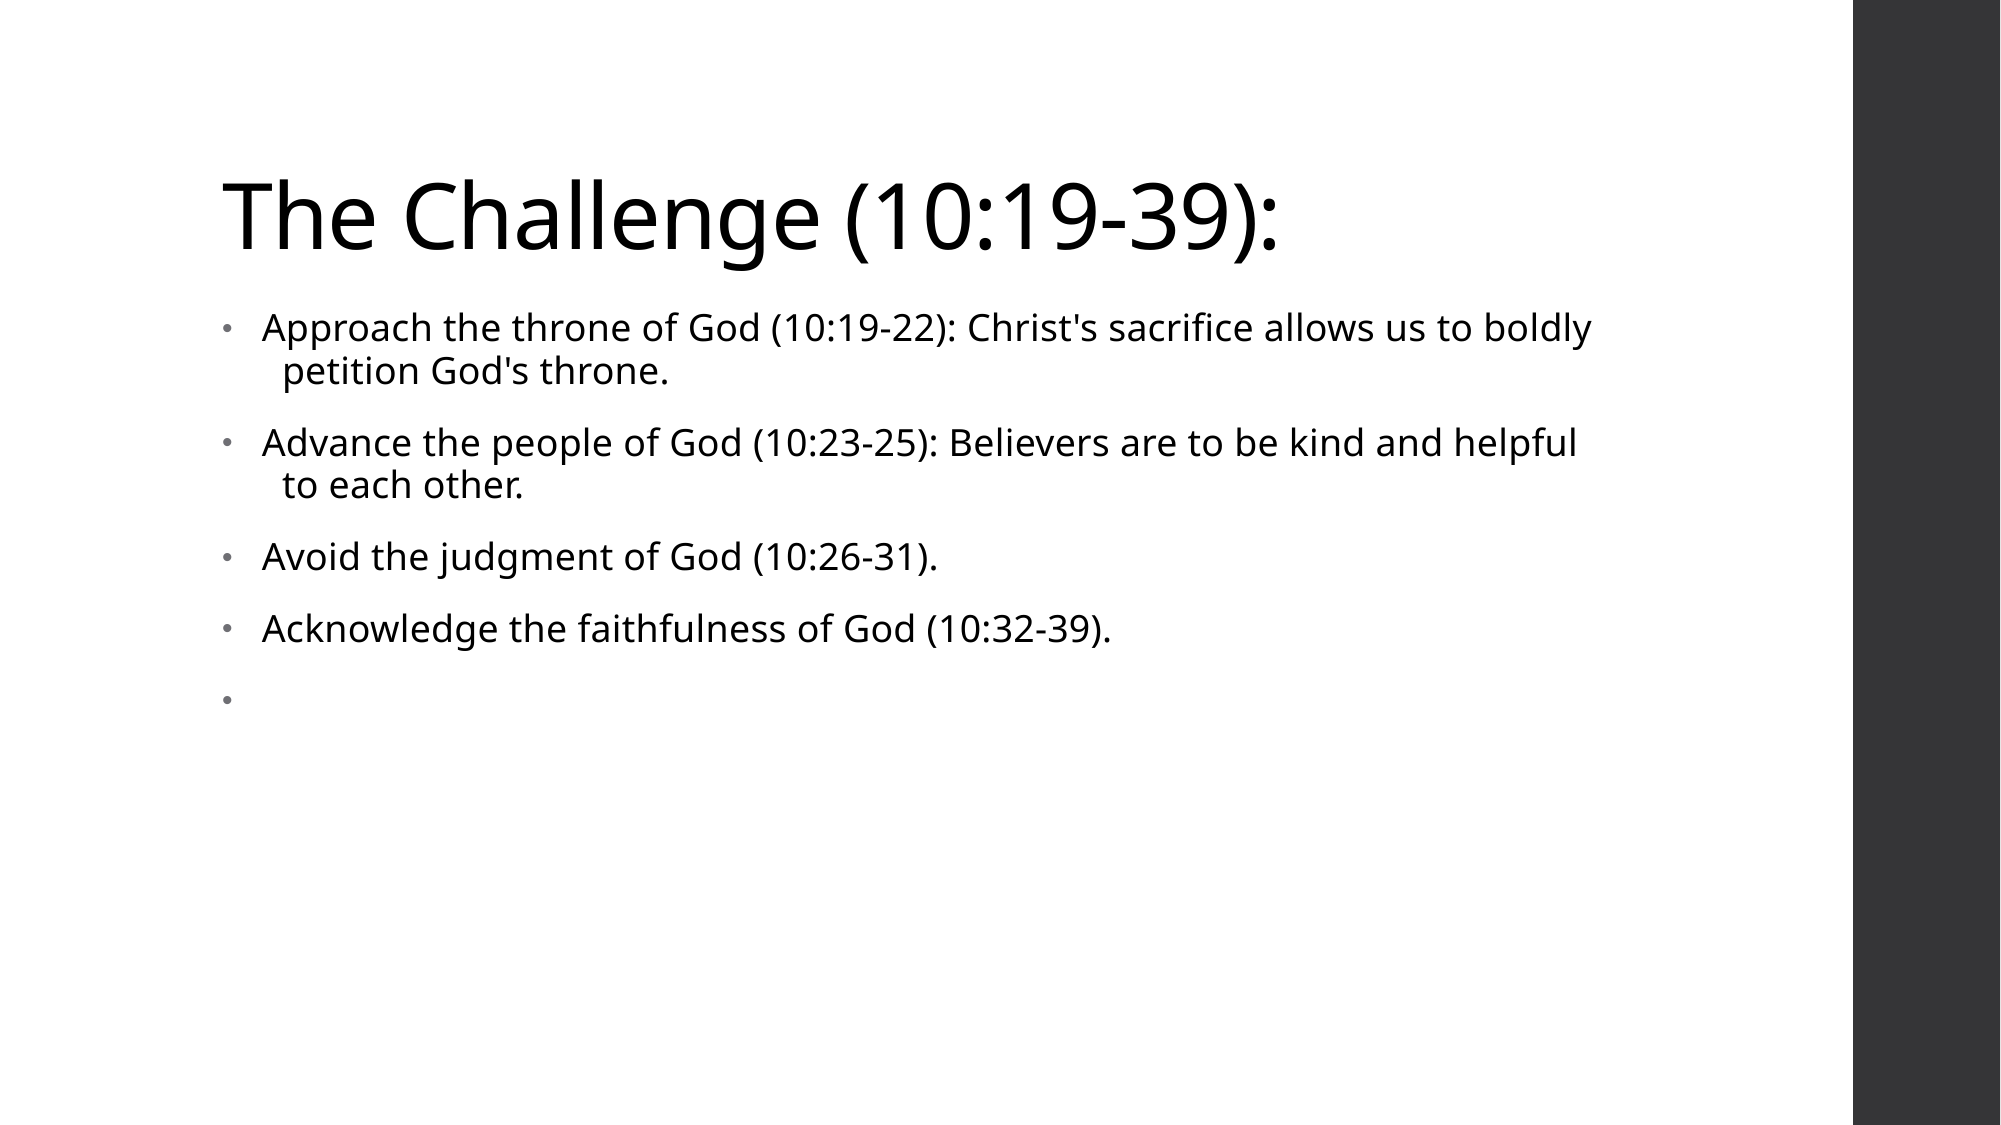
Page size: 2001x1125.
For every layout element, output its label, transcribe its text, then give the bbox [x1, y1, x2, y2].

title The Challenge (10:19-39): [206, 60, 1797, 278]
list Approach the throne of God (10:19-22): Christ's sacrifice allows us to boldly petition God's throne. Advance the people of God (10:23-25): Believers are to be kind and helpful to each other. Avoid the judgment of God (10:26-31). Acknowledge the faithfulness of God (10:32-39). [206, 299, 1617, 1014]
